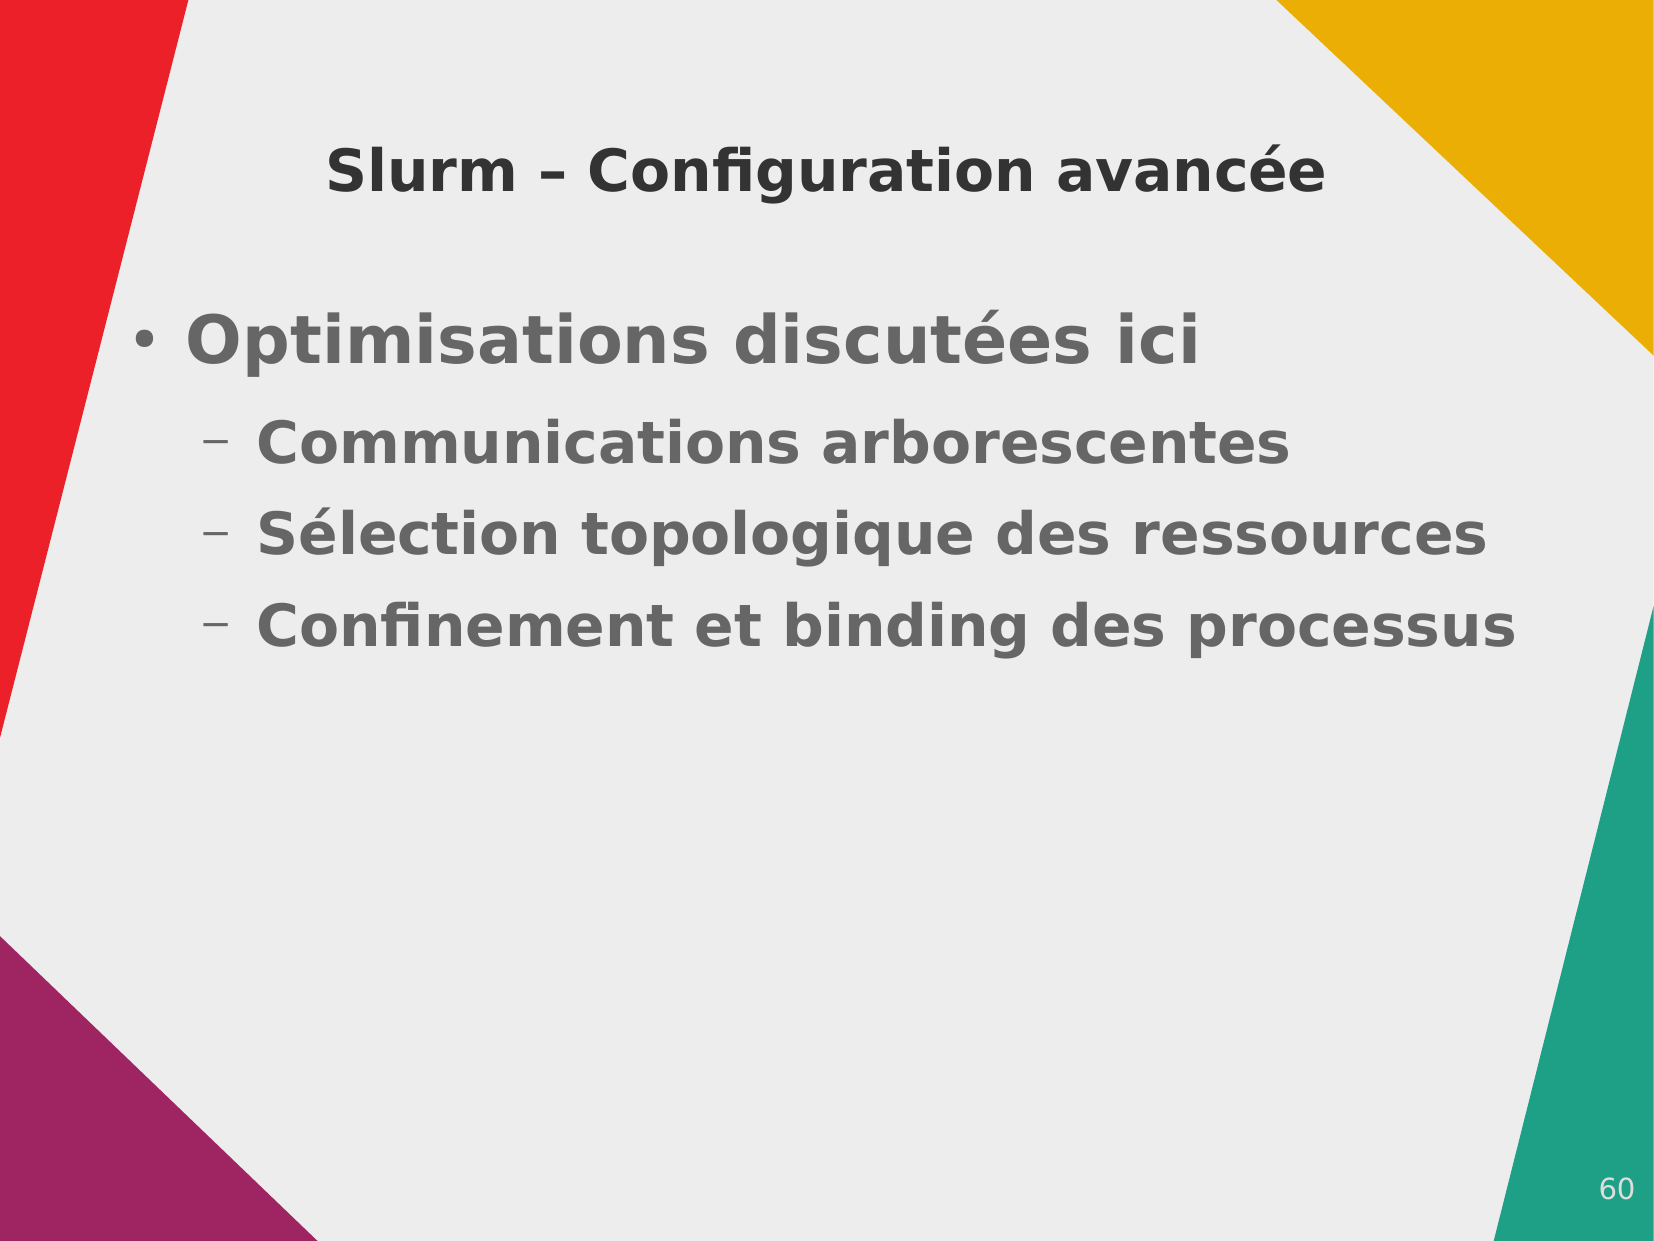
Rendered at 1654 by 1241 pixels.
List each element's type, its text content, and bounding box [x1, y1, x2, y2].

title Slurm – Configuration avancée [114, 73, 1539, 271]
list Optimisations discutées ici Communications arborescentes Sélection topologique des ressources Confinement et binding des processus [114, 302, 1539, 1217]
